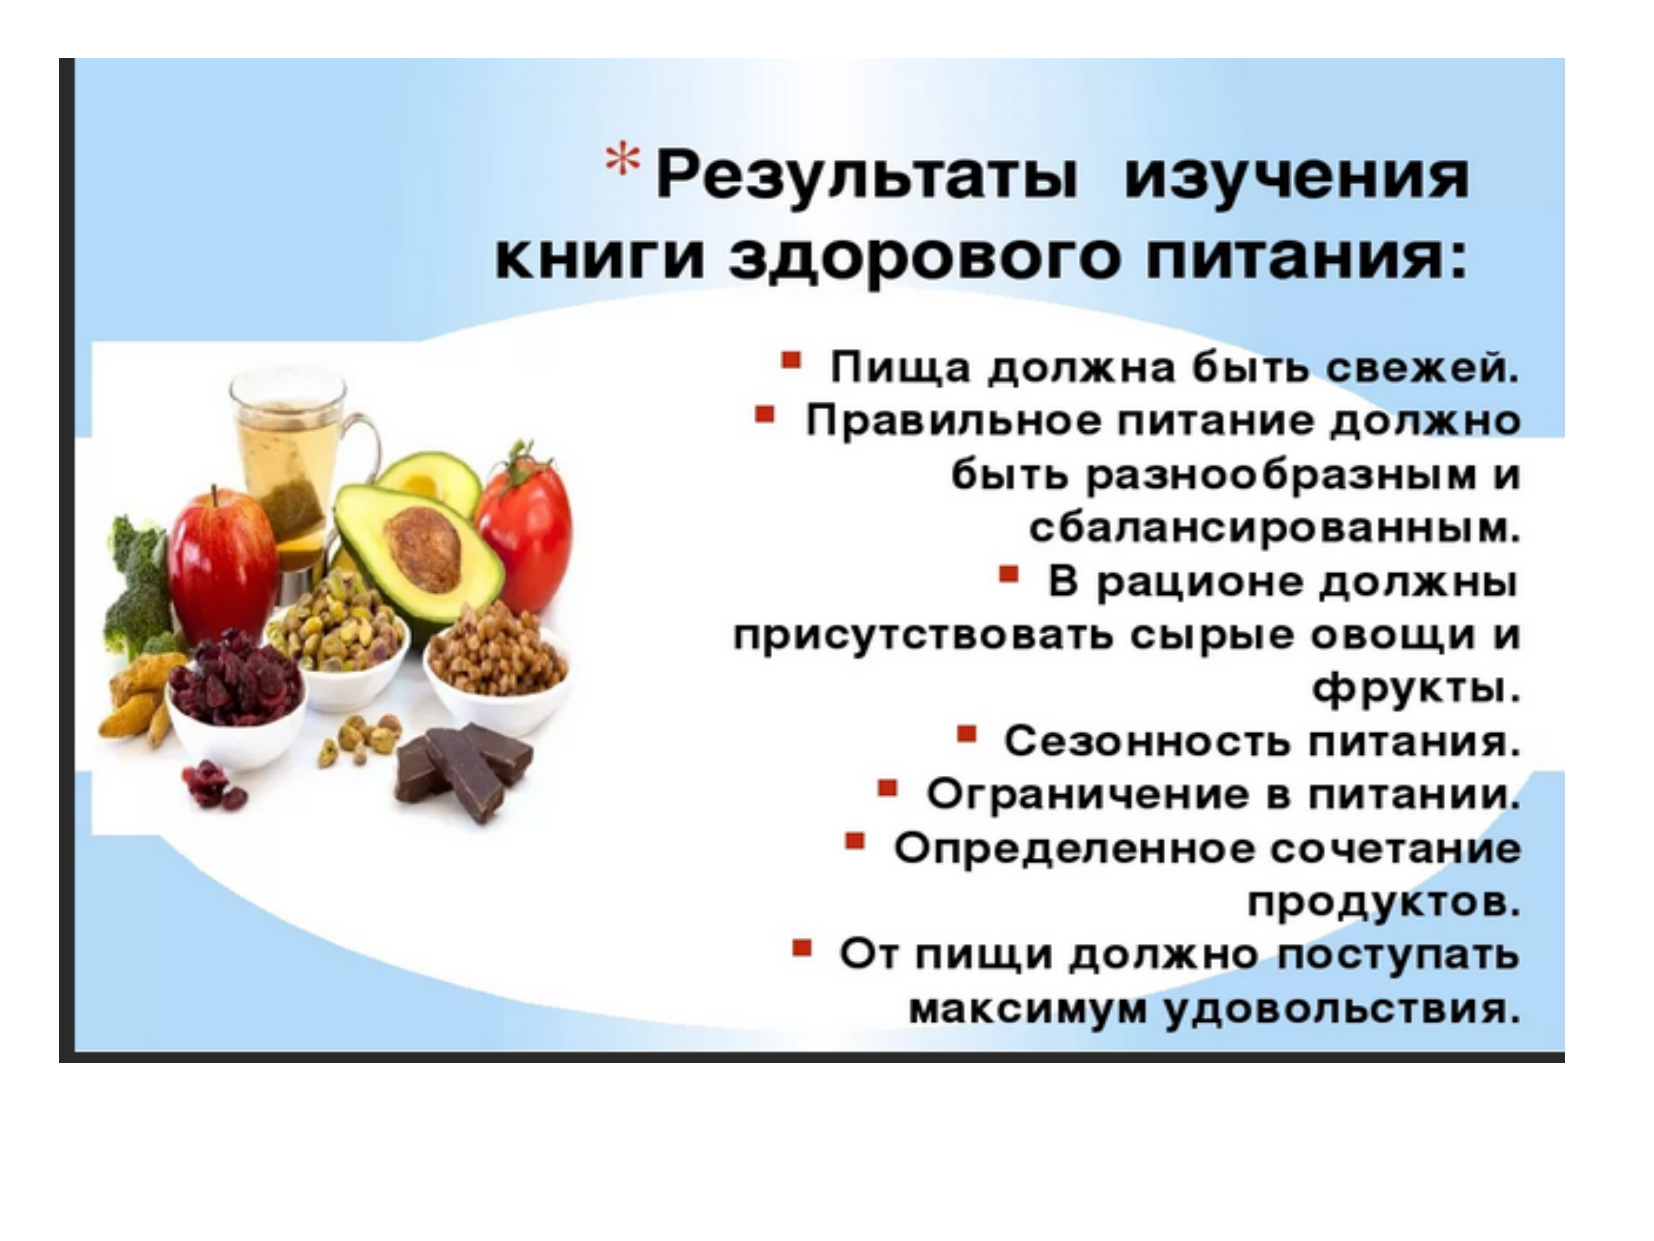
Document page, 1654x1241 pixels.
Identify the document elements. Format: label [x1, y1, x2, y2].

picture [59, 58, 1565, 1063]
